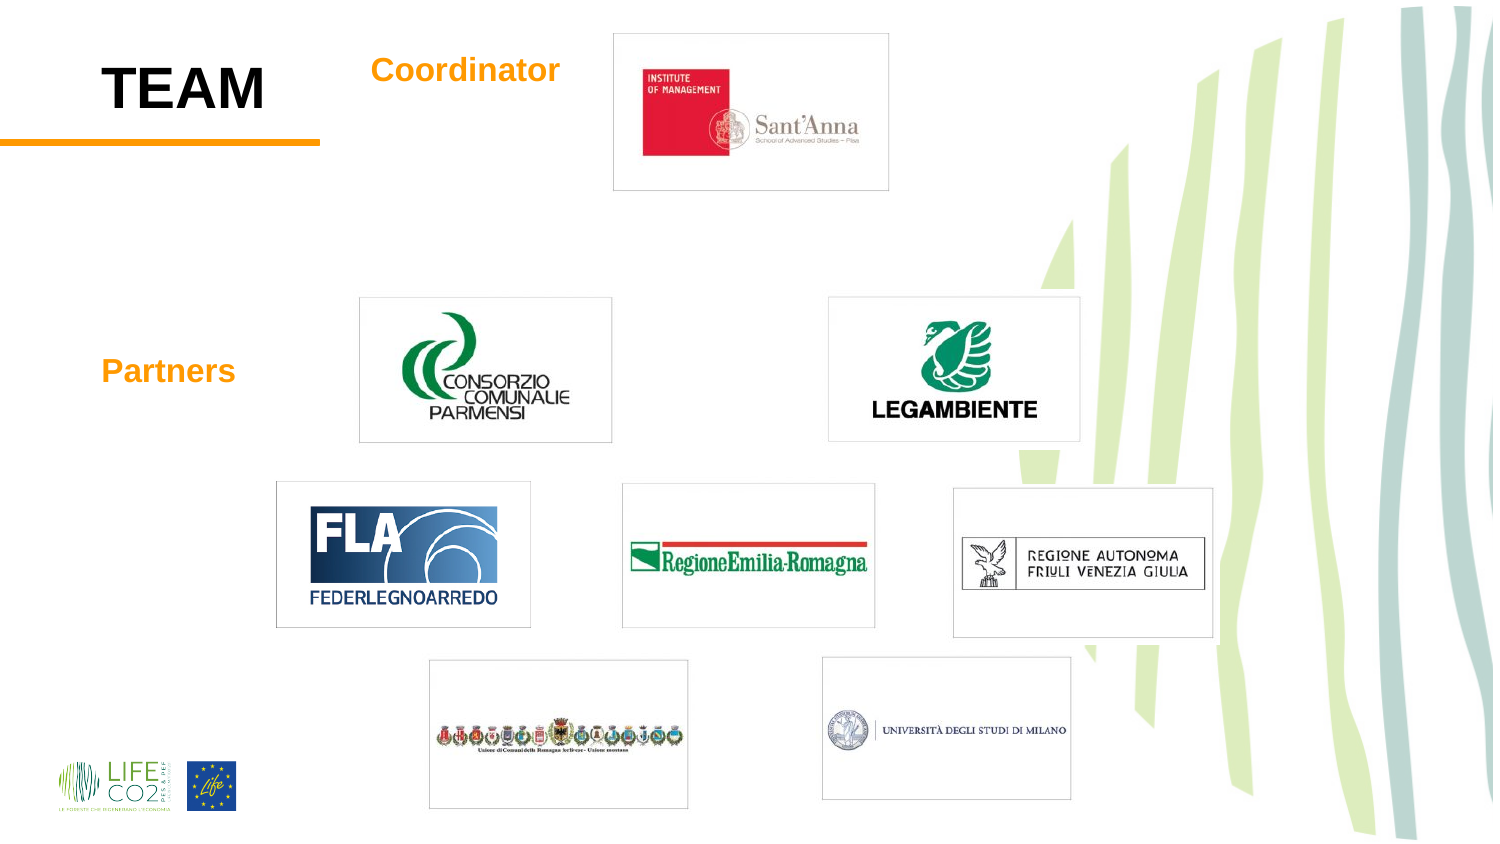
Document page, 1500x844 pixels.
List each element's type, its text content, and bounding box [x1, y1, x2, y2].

picture [615, 475, 881, 636]
picture [265, 472, 537, 633]
picture [422, 654, 695, 814]
text_box [0, 140, 319, 146]
picture [807, 6, 1493, 844]
text_box TEAM [86, 35, 610, 115]
picture [56, 757, 239, 814]
picture [347, 289, 616, 450]
text_box Partners [86, 330, 341, 409]
text_box TEAM [890, 35, 1282, 115]
picture [610, 33, 890, 194]
text_box Coordinator [356, 29, 611, 108]
